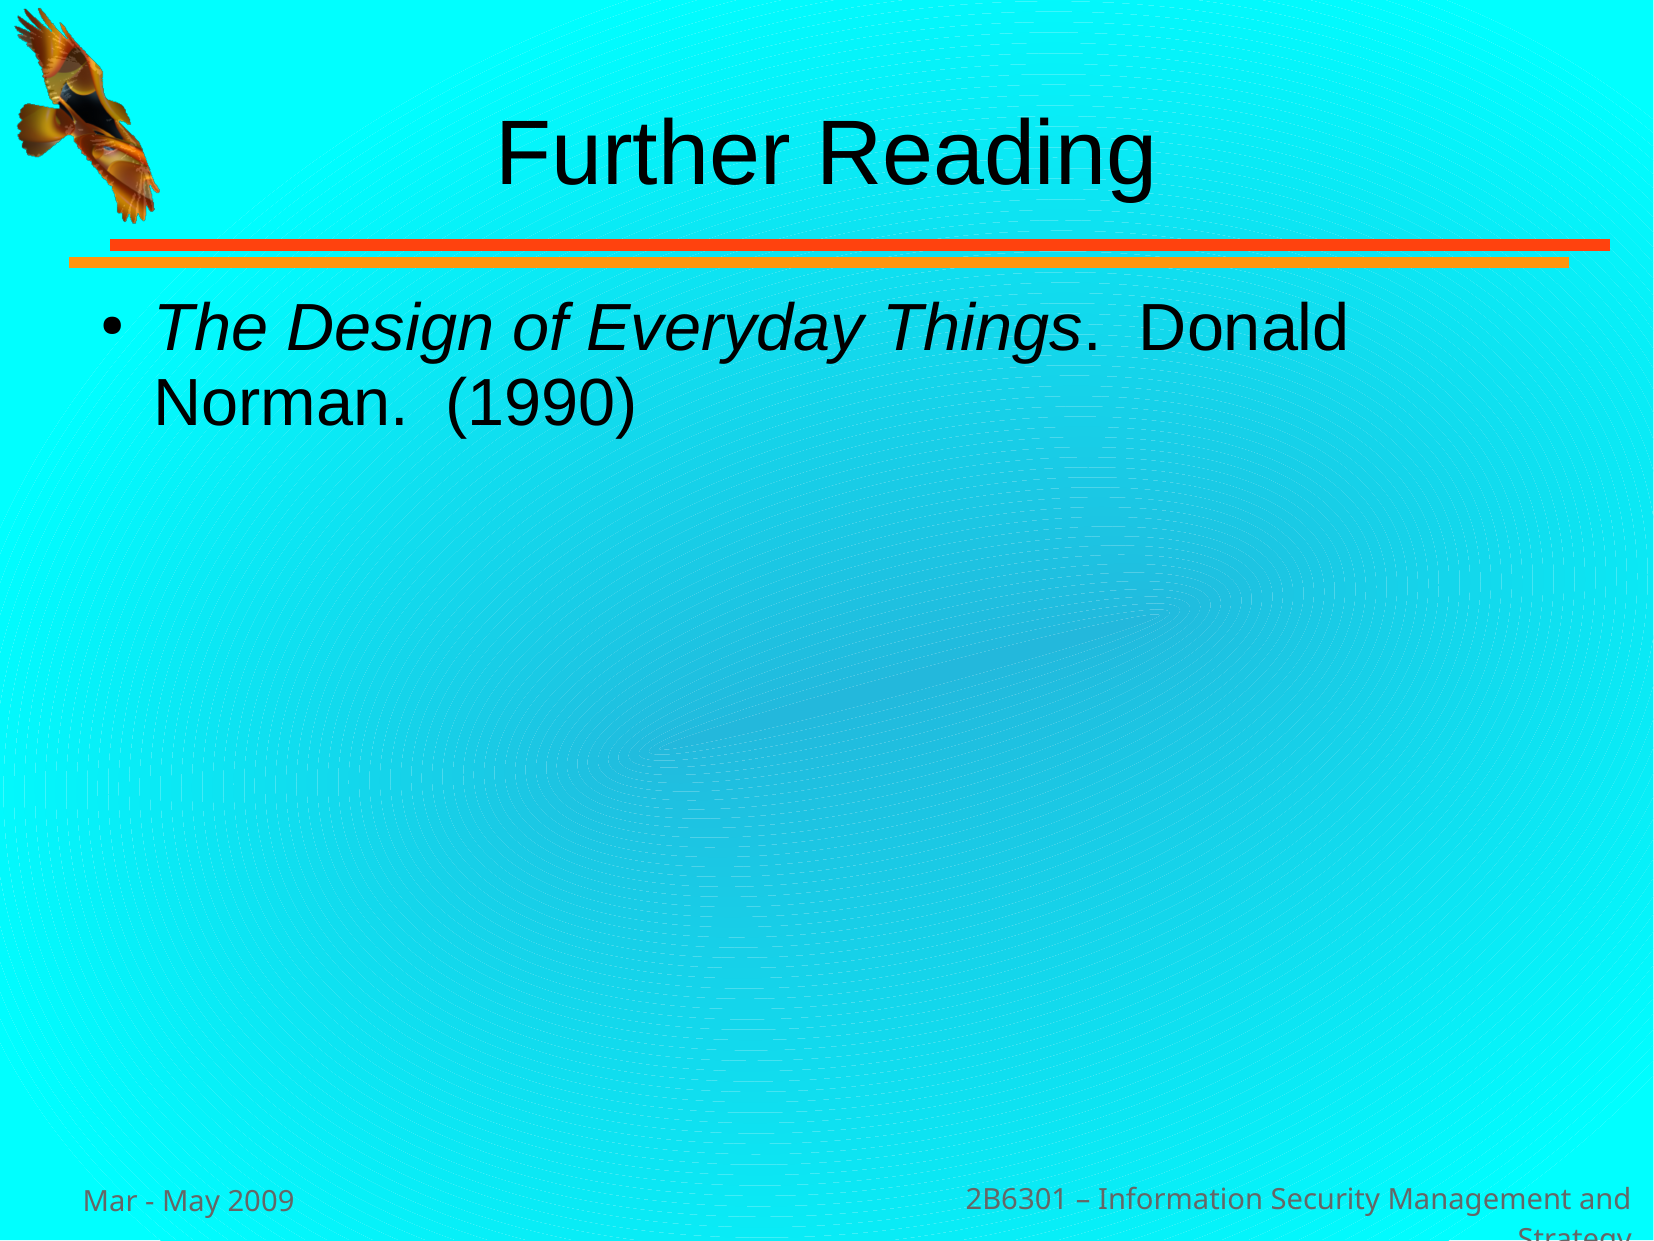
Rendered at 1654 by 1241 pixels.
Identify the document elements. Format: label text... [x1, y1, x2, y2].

picture [5, 8, 162, 225]
list The Design of Everyday Things. Donald Norman. (1990) [82, 290, 1571, 1109]
title Further Reading [82, 49, 1571, 257]
